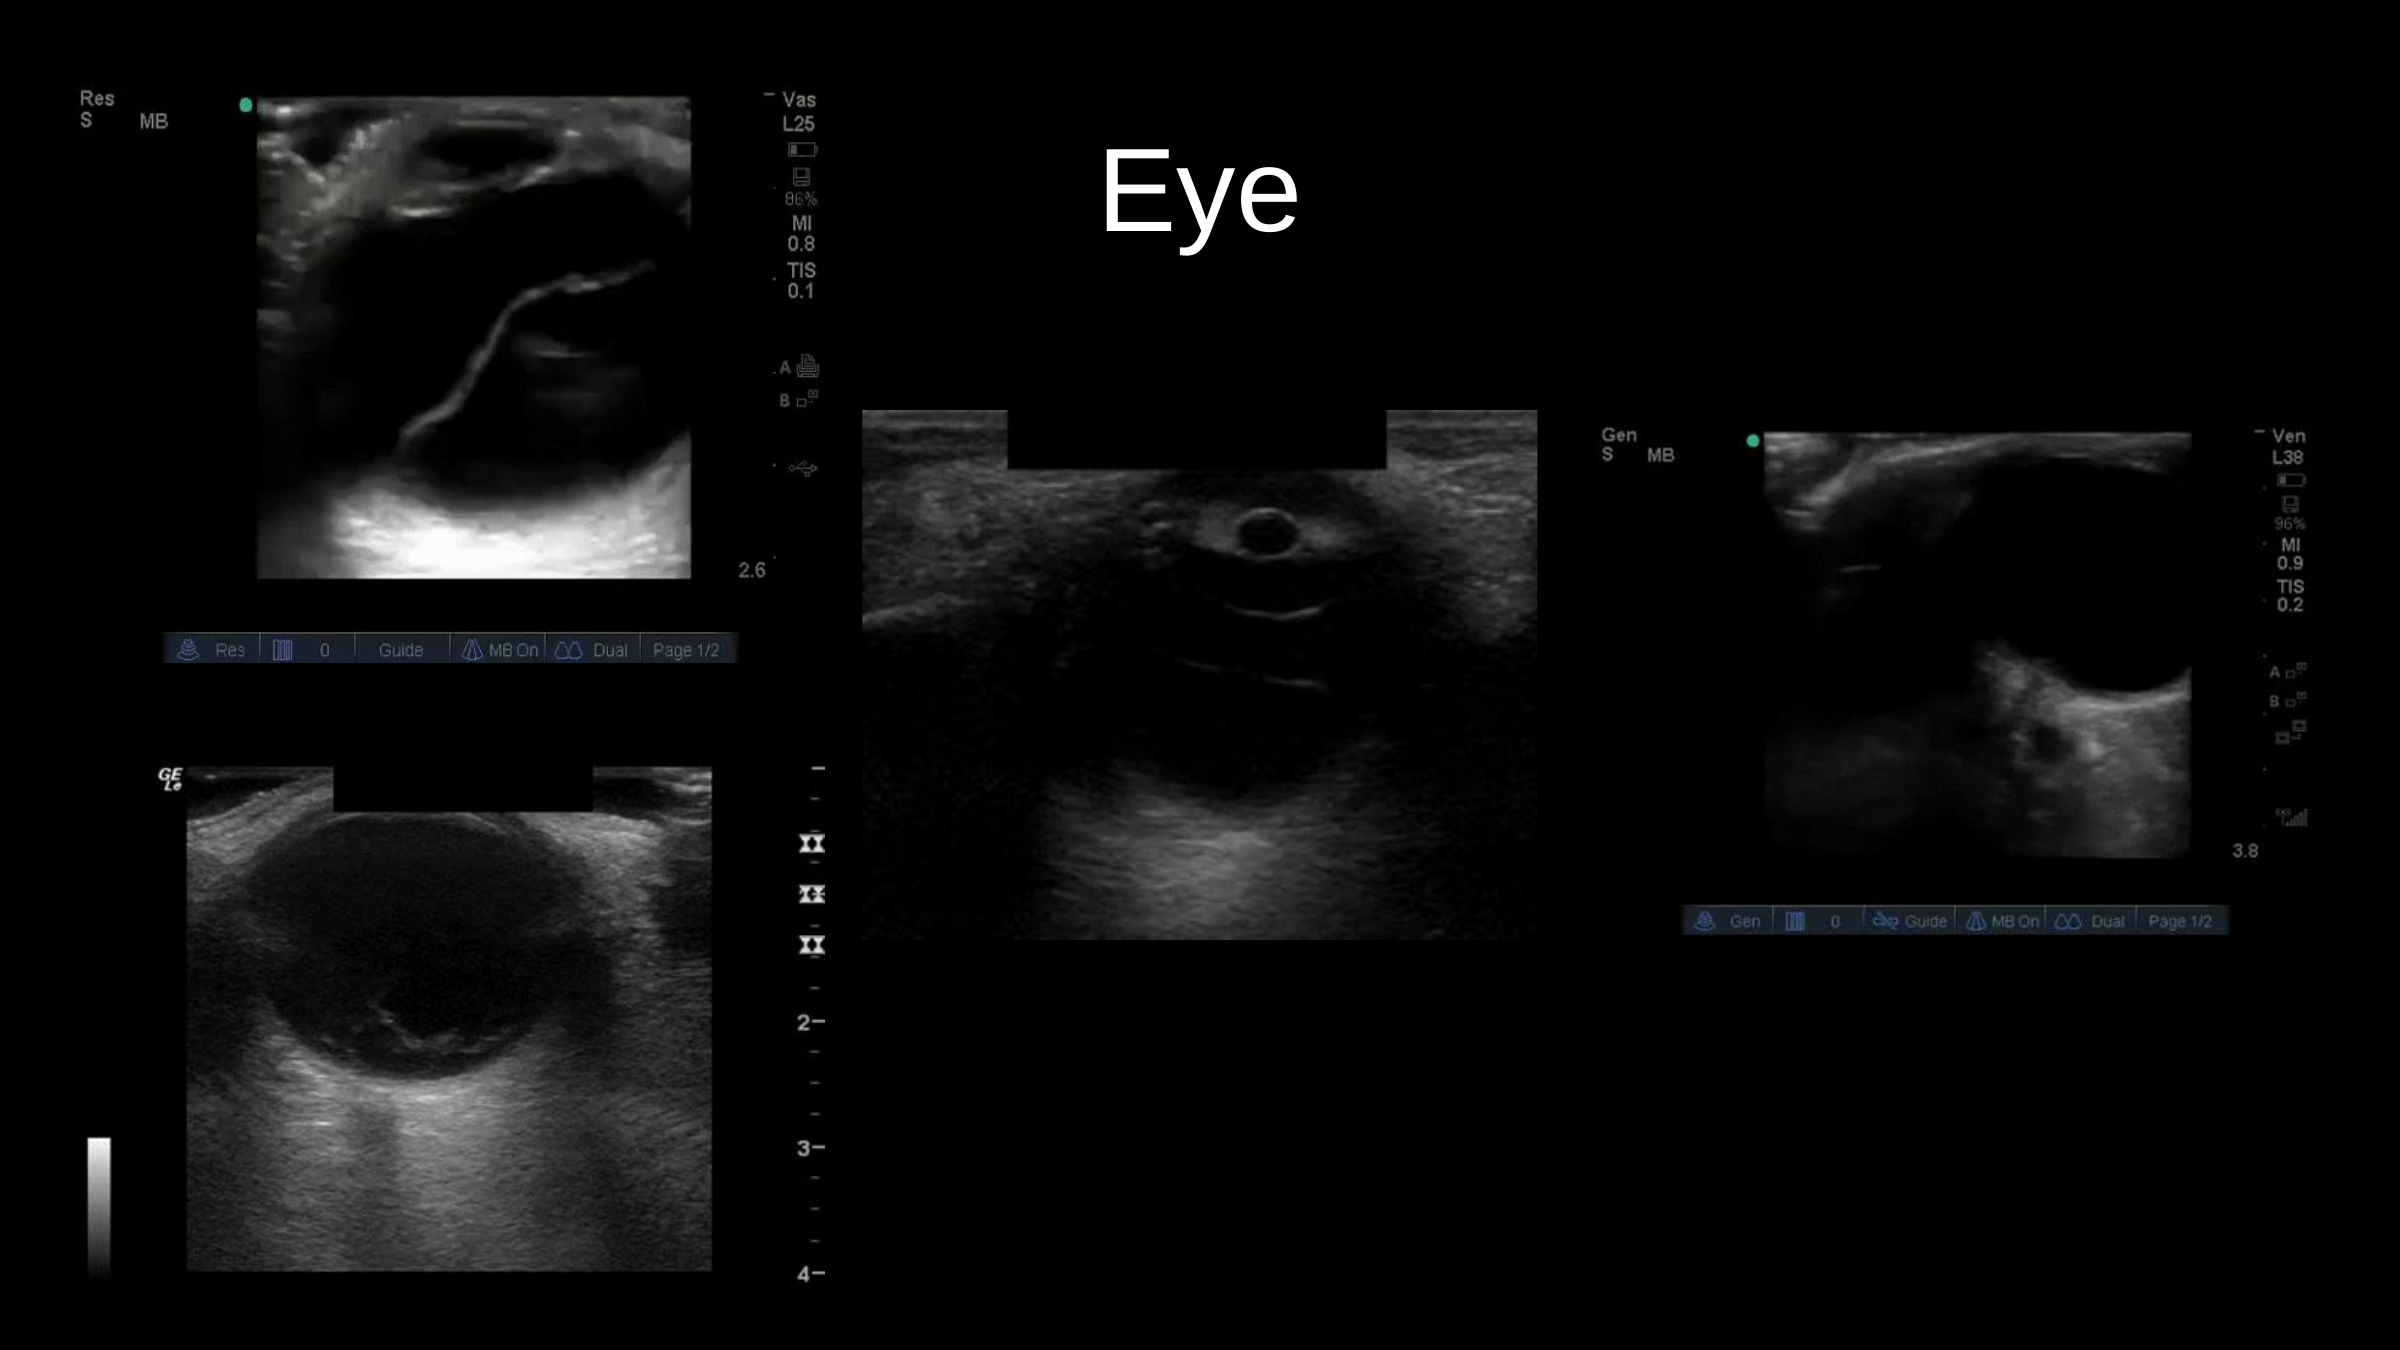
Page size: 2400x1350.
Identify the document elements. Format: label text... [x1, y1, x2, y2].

text_box Eye [1095, 112, 1305, 256]
text_box [0, 0, 2400, 1350]
